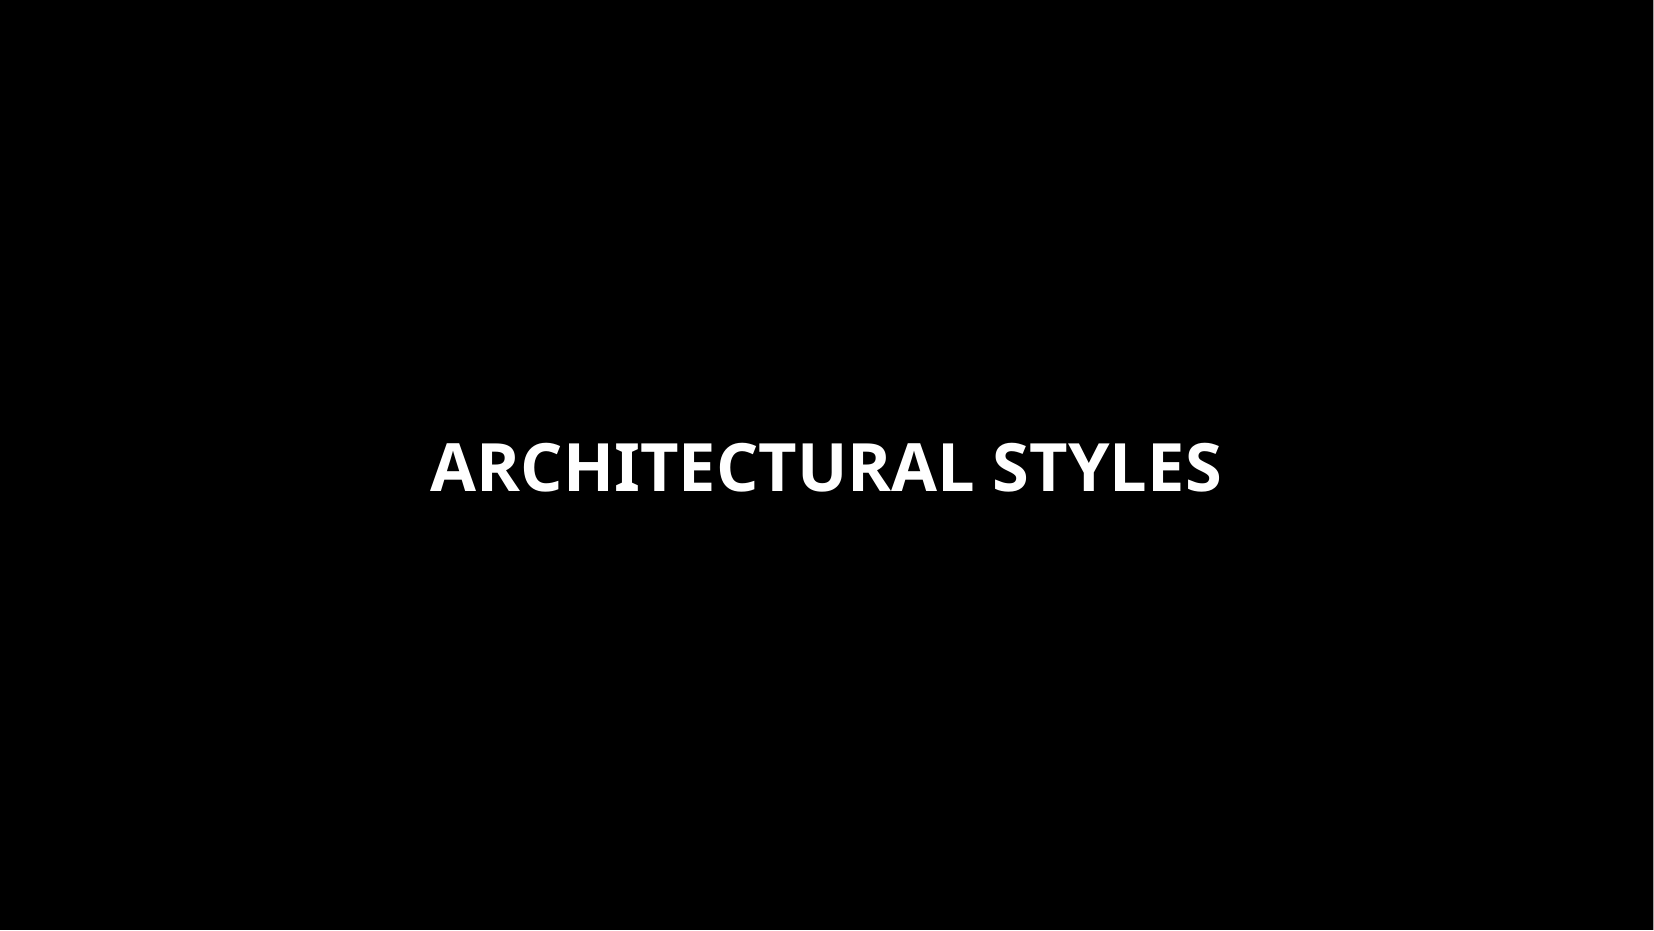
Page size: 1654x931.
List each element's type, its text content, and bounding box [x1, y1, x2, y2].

subtitle ARCHITECTURAL STYLES [82, 105, 1571, 825]
